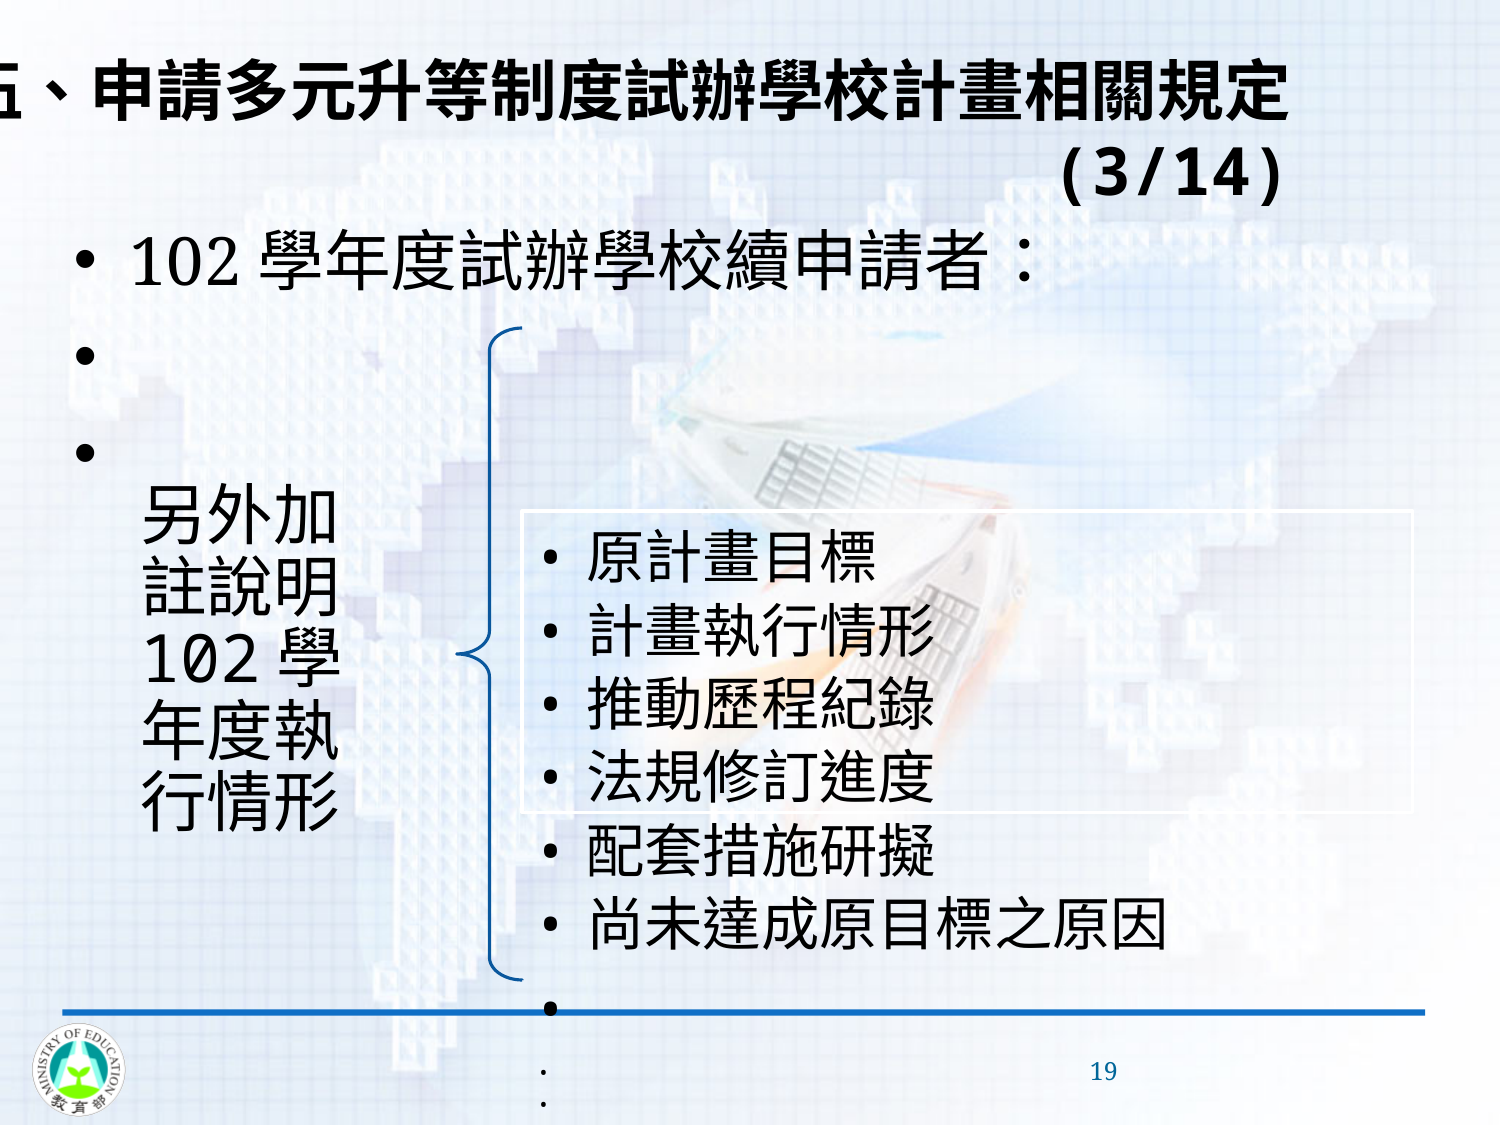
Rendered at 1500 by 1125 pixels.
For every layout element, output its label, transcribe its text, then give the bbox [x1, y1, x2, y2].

text_box 另外加註說明102學年度執行情形 [102, 328, 431, 995]
text_box 原計畫目標 計畫執行情形 推動歷程紀錄 法規修訂進度 配套措施研擬 尚未達成原目標之原因 [522, 510, 1413, 813]
text_box [1074, 1042, 1426, 1103]
title 伍、申請多元升等制度試辦學校計畫相關規定 (3/14) [0, 35, 1442, 223]
list 102學年度試辦學校續申請者： [58, 210, 1409, 954]
